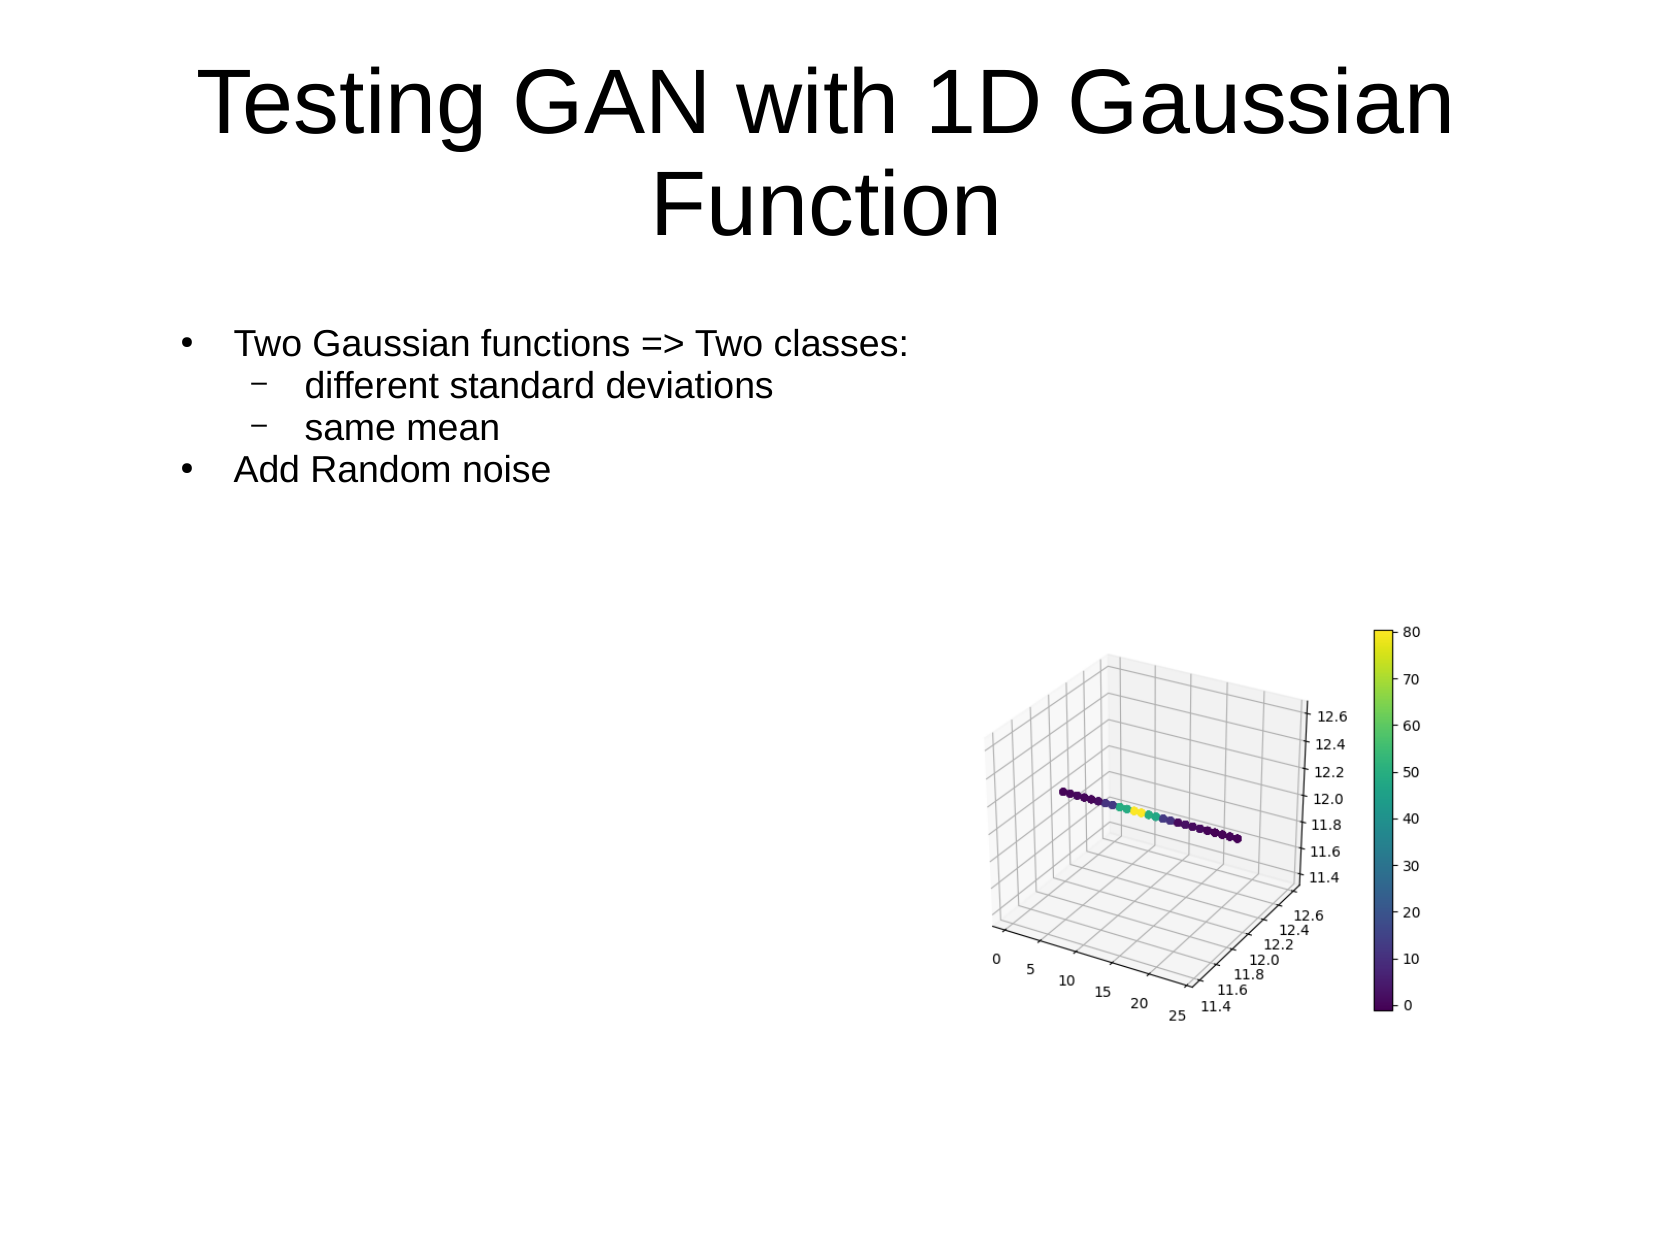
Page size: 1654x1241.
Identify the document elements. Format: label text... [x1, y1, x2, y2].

title Testing GAN with 1D Gaussian Function [82, 49, 1571, 257]
picture [856, 570, 1516, 1066]
text_box Two Gaussian functions => Two classes: different standard deviations same mean Add Random noise [147, 315, 1456, 687]
